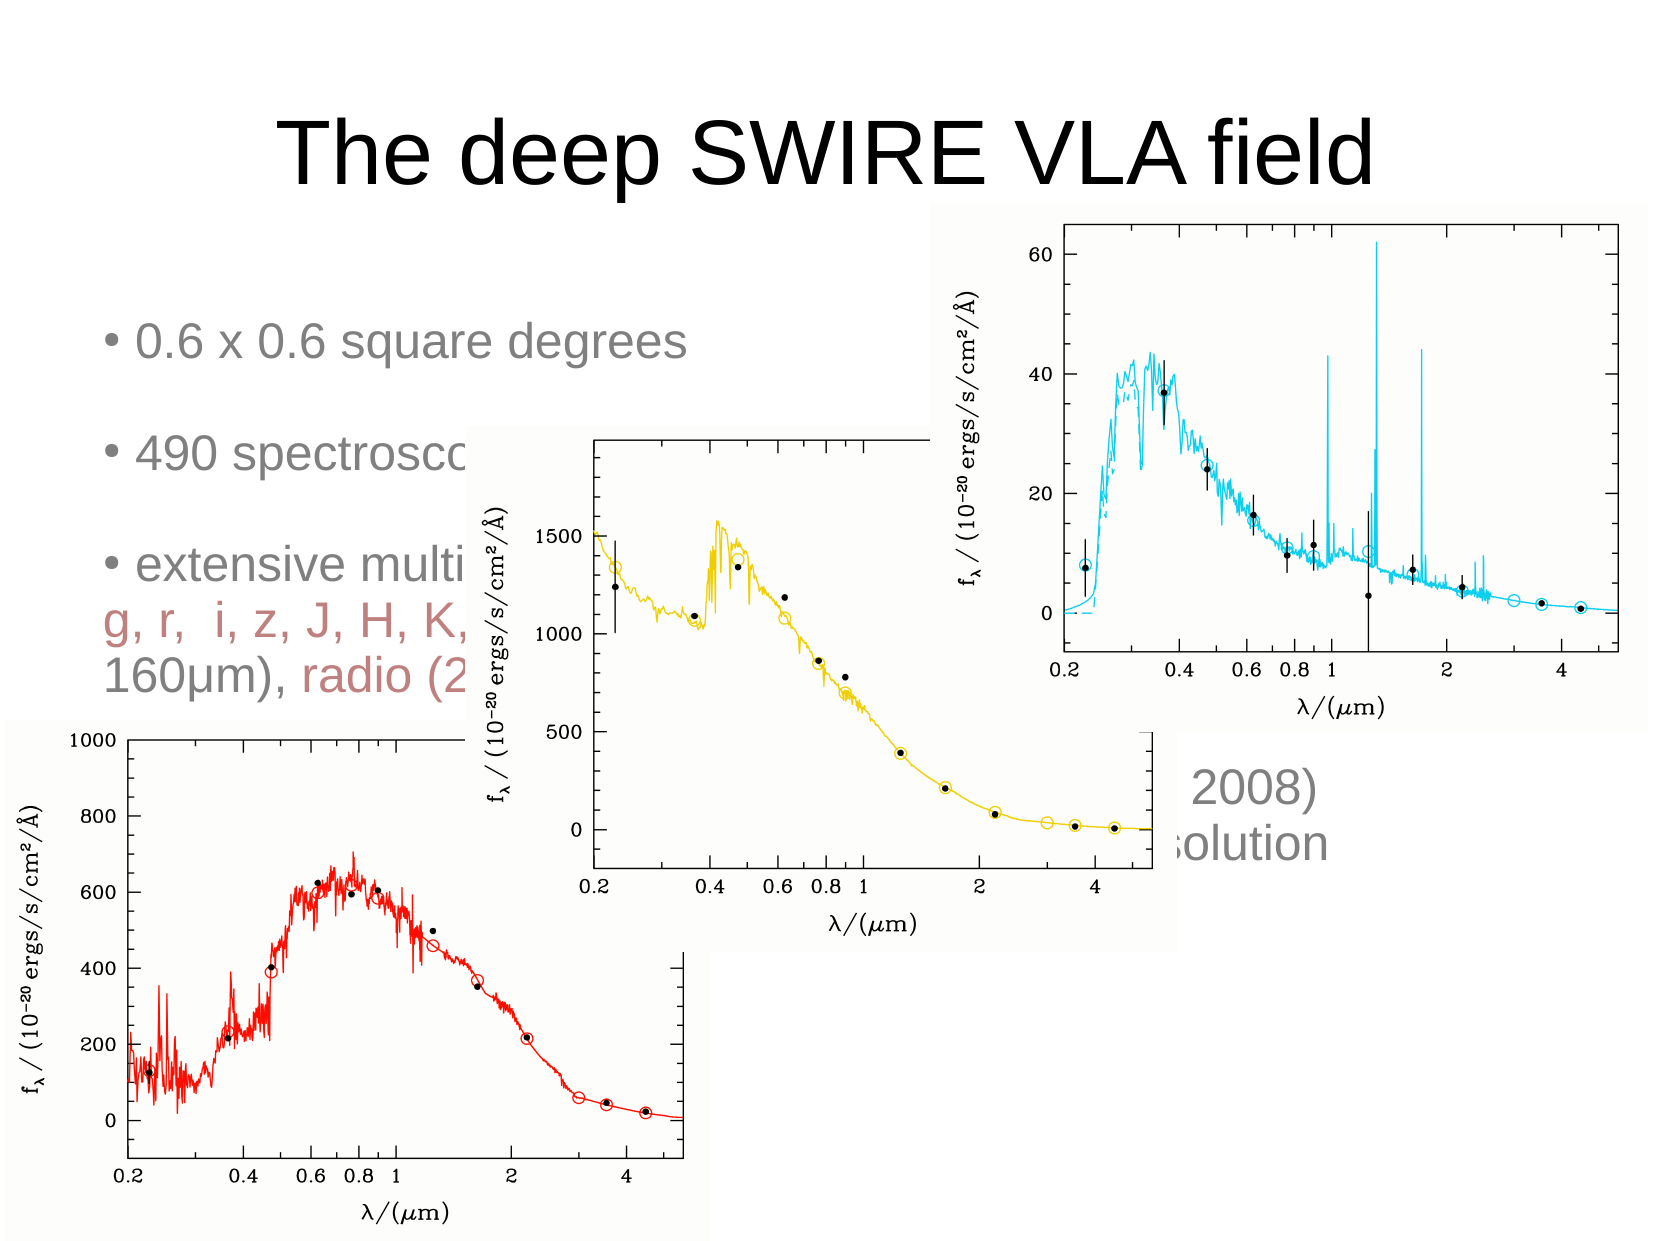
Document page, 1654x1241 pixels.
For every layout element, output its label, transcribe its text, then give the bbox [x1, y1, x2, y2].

picture [5, 203, 1648, 1241]
text_box [37, 207, 930, 720]
text_box [711, 207, 1654, 1221]
title The deep SWIRE VLA field [82, 49, 1571, 257]
